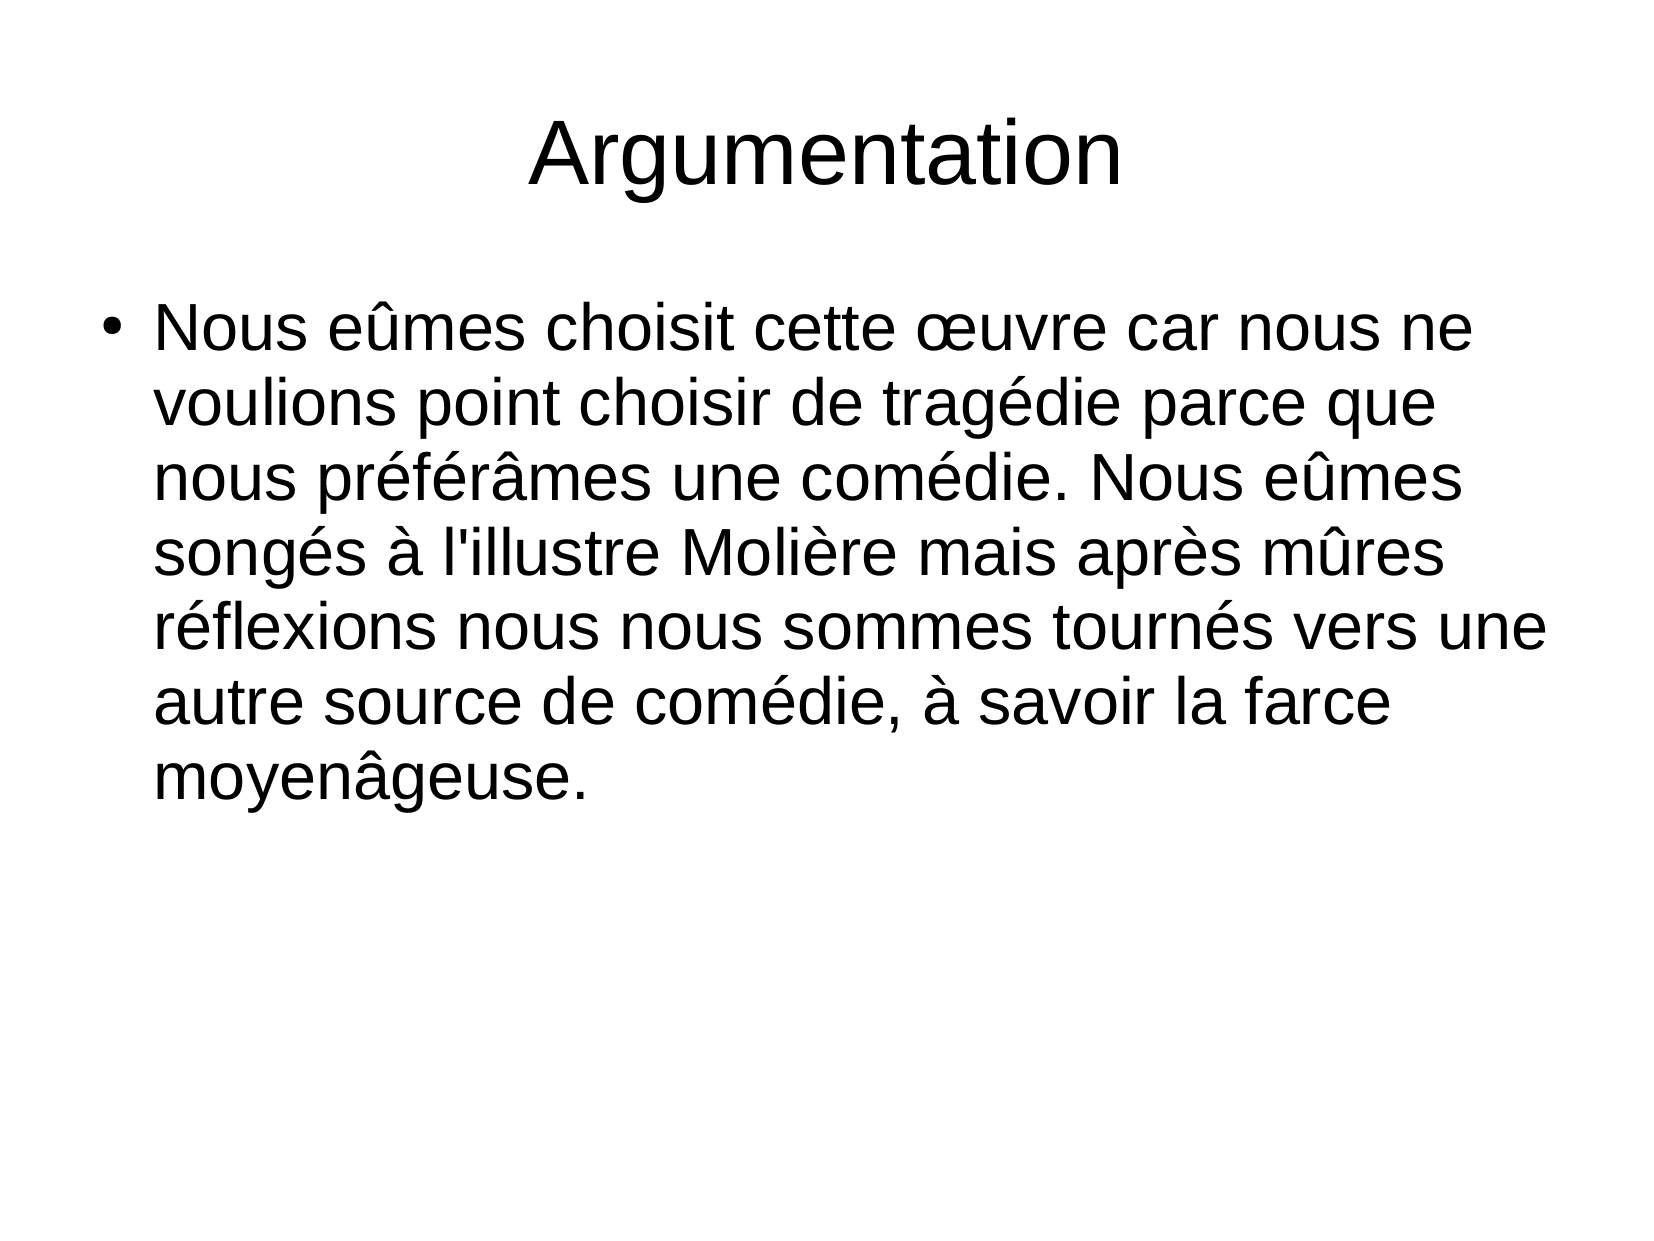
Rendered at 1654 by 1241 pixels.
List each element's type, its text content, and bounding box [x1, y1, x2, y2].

list Nous eûmes choisit cette œuvre car nous ne voulions point choisir de tragédie parce que nous préférâmes une comédie. Nous eûmes songés à l'illustre Molière mais après mûres réflexions nous nous sommes tournés vers une autre source de comédie, à savoir la farce moyenâgeuse. [82, 290, 1571, 1109]
title Argumentation [82, 49, 1571, 257]
